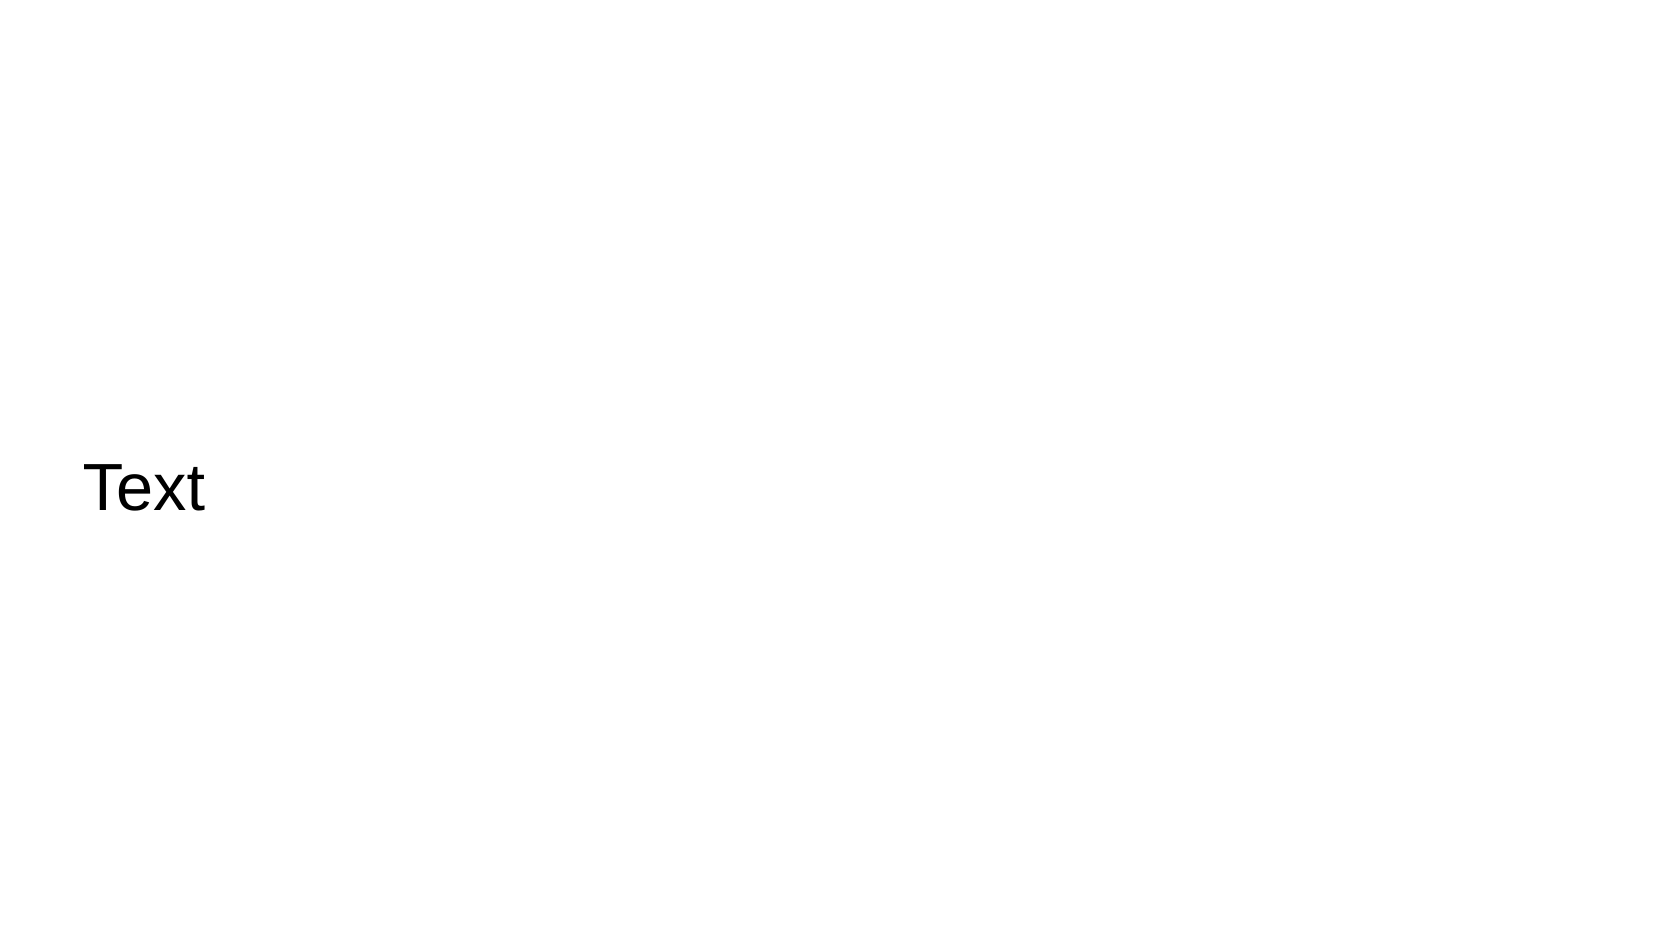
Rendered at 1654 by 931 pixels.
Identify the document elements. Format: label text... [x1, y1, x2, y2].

subtitle Text [82, 217, 1571, 758]
